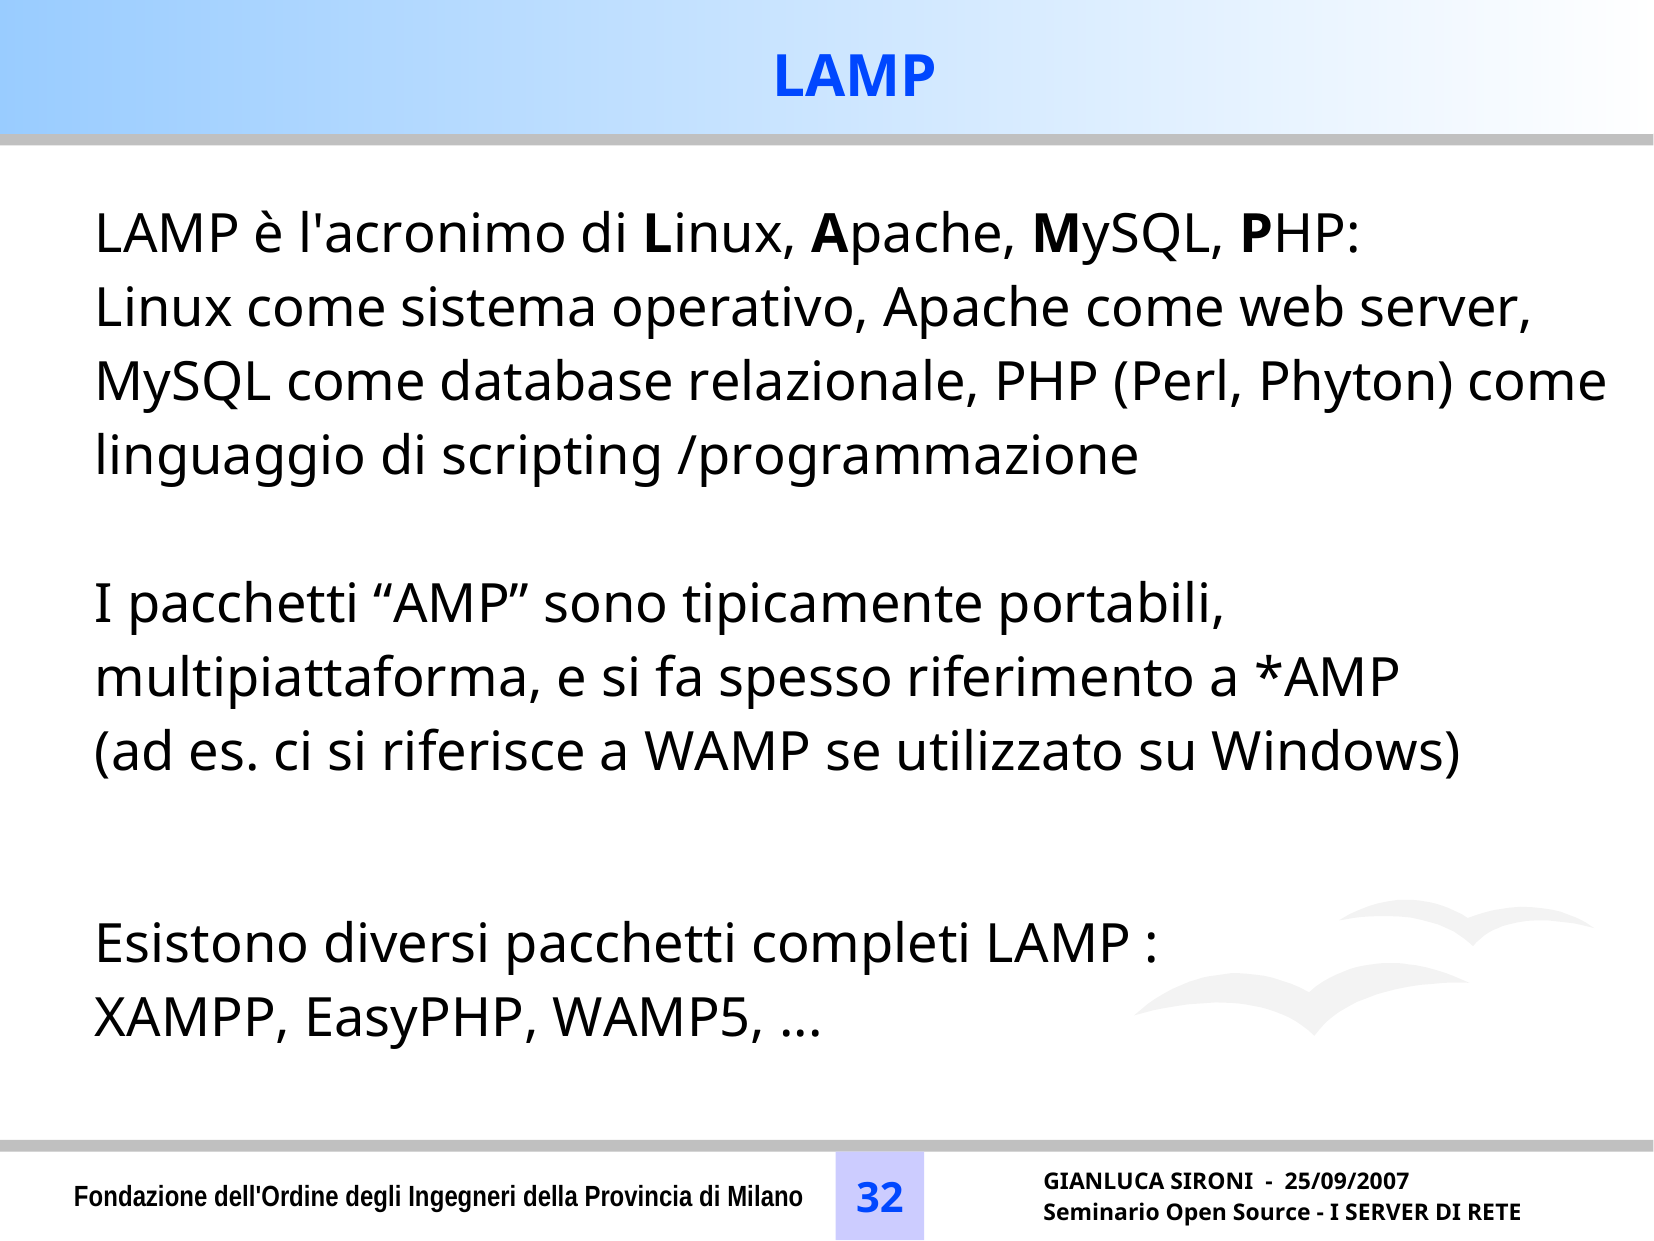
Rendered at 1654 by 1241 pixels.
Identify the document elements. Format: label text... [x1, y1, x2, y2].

title LAMP [85, 0, 1654, 148]
list LAMP è l'acronimo di Linux, Apache, MySQL, PHP: Linux come sistema operativo, Apache come web server, MySQL come database relazionale, PHP (Perl, Phyton) come linguaggio di scripting /programmazione I pacchetti “AMP” sono tipicamente portabili, multipiattaforma, e si fa spesso riferimento a *AMP (ad es. ci si riferisce a WAMP se utilizzato su Windows) Esistono diversi pacchetti completi LAMP : XAMPP, EasyPHP, WAMP5, ... [94, 194, 1654, 1121]
